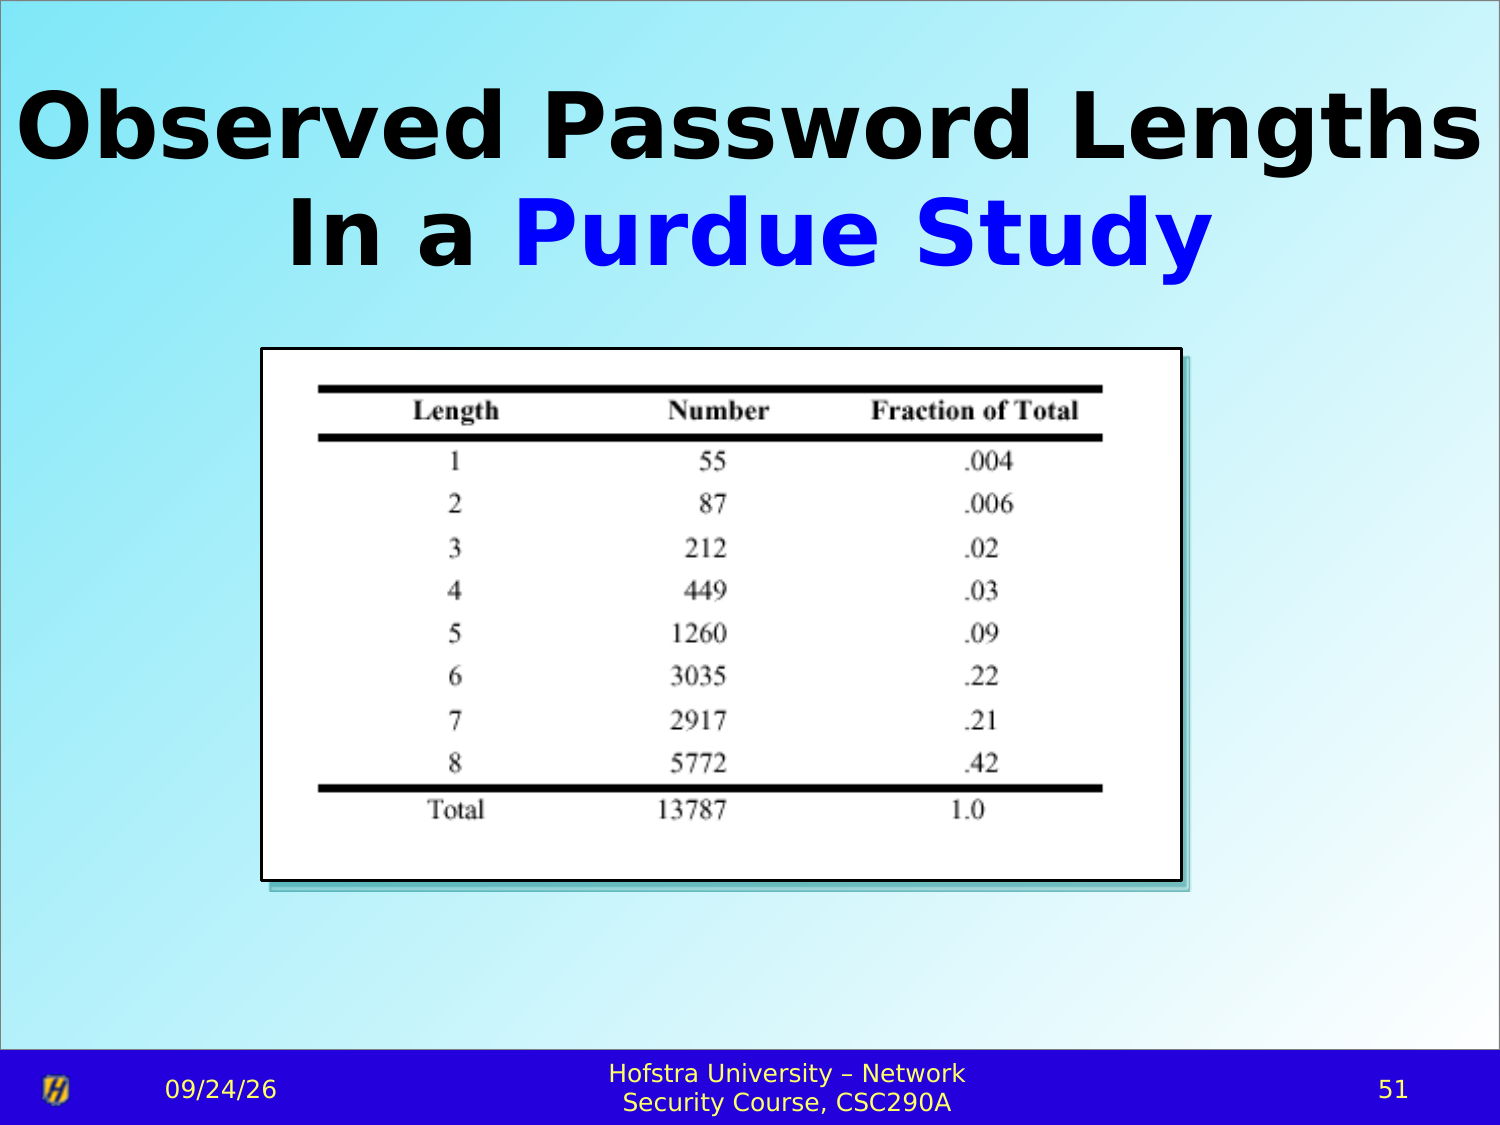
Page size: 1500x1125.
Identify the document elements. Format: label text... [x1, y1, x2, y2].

picture [37, 1072, 76, 1110]
picture [262, 349, 1180, 880]
title Observed Password Lengths In a Purdue Study [0, 33, 1500, 296]
